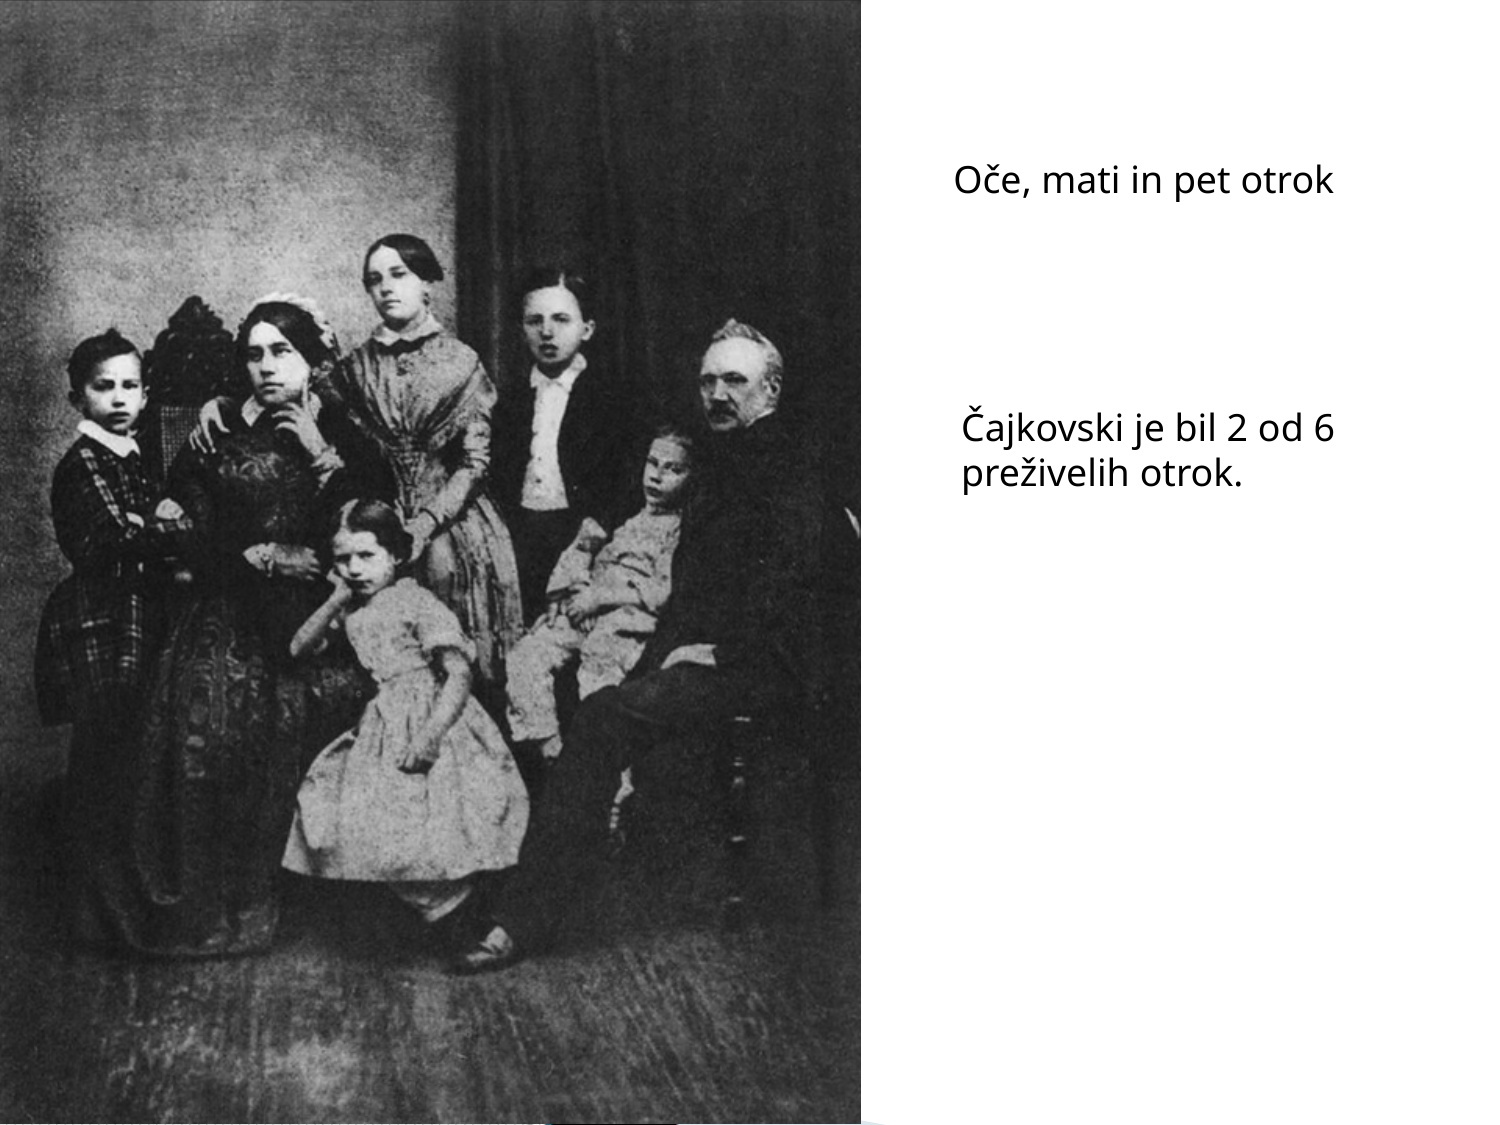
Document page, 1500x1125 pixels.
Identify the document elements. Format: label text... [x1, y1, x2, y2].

picture [0, 0, 861, 1124]
text_box Čajkovski je bil 2 od 6 preživelih otrok. [946, 397, 1361, 502]
text_box Oče, mati in pet otrok [938, 148, 1350, 209]
